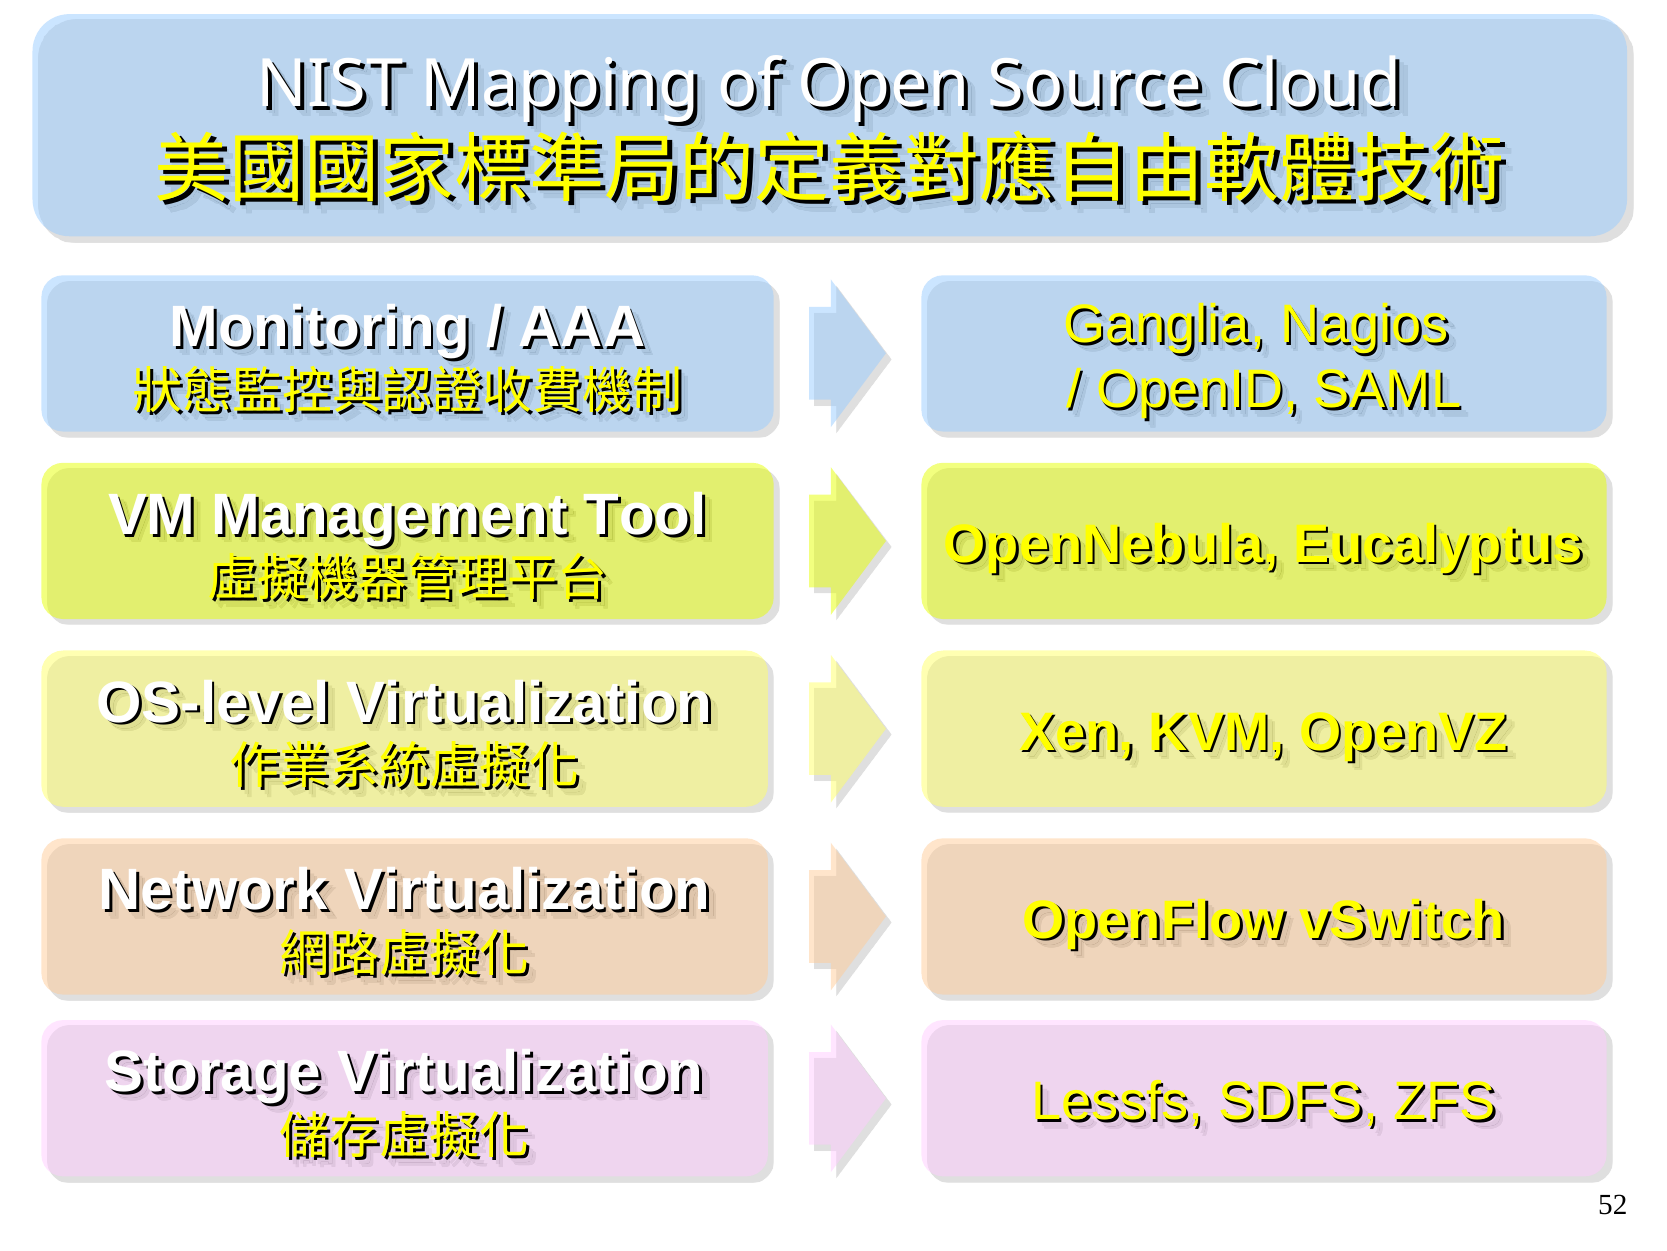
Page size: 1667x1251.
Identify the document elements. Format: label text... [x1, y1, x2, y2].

text_box Network Virtualization 網路虛擬化 [41, 838, 768, 995]
text_box NIST Mapping of Open Source Cloud 美國國家標準局的定義對應自由軟體技術 [32, 14, 1628, 237]
text_box OS-level Virtualization 作業系統虛擬化 [41, 650, 768, 807]
text_box [809, 654, 886, 803]
text_box OpenFlow vSwitch [921, 838, 1607, 995]
text_box [809, 279, 886, 428]
text_box [809, 467, 886, 615]
text_box Xen, KVM, OpenVZ [921, 650, 1607, 807]
text_box Ganglia, Nagios / OpenID, SAML [921, 275, 1607, 432]
text_box VM Management Tool 虛擬機器管理平台 [41, 462, 774, 620]
text_box Lessfs, SDFS, ZFS [921, 1020, 1607, 1177]
text_box [809, 1024, 886, 1173]
text_box OpenNebula, Eucalyptus [921, 462, 1607, 620]
text_box Monitoring / AAA 狀態監控與認證收費機制 [41, 275, 774, 432]
text_box [809, 842, 886, 991]
text_box Storage Virtualization 儲存虛擬化 [41, 1020, 768, 1177]
